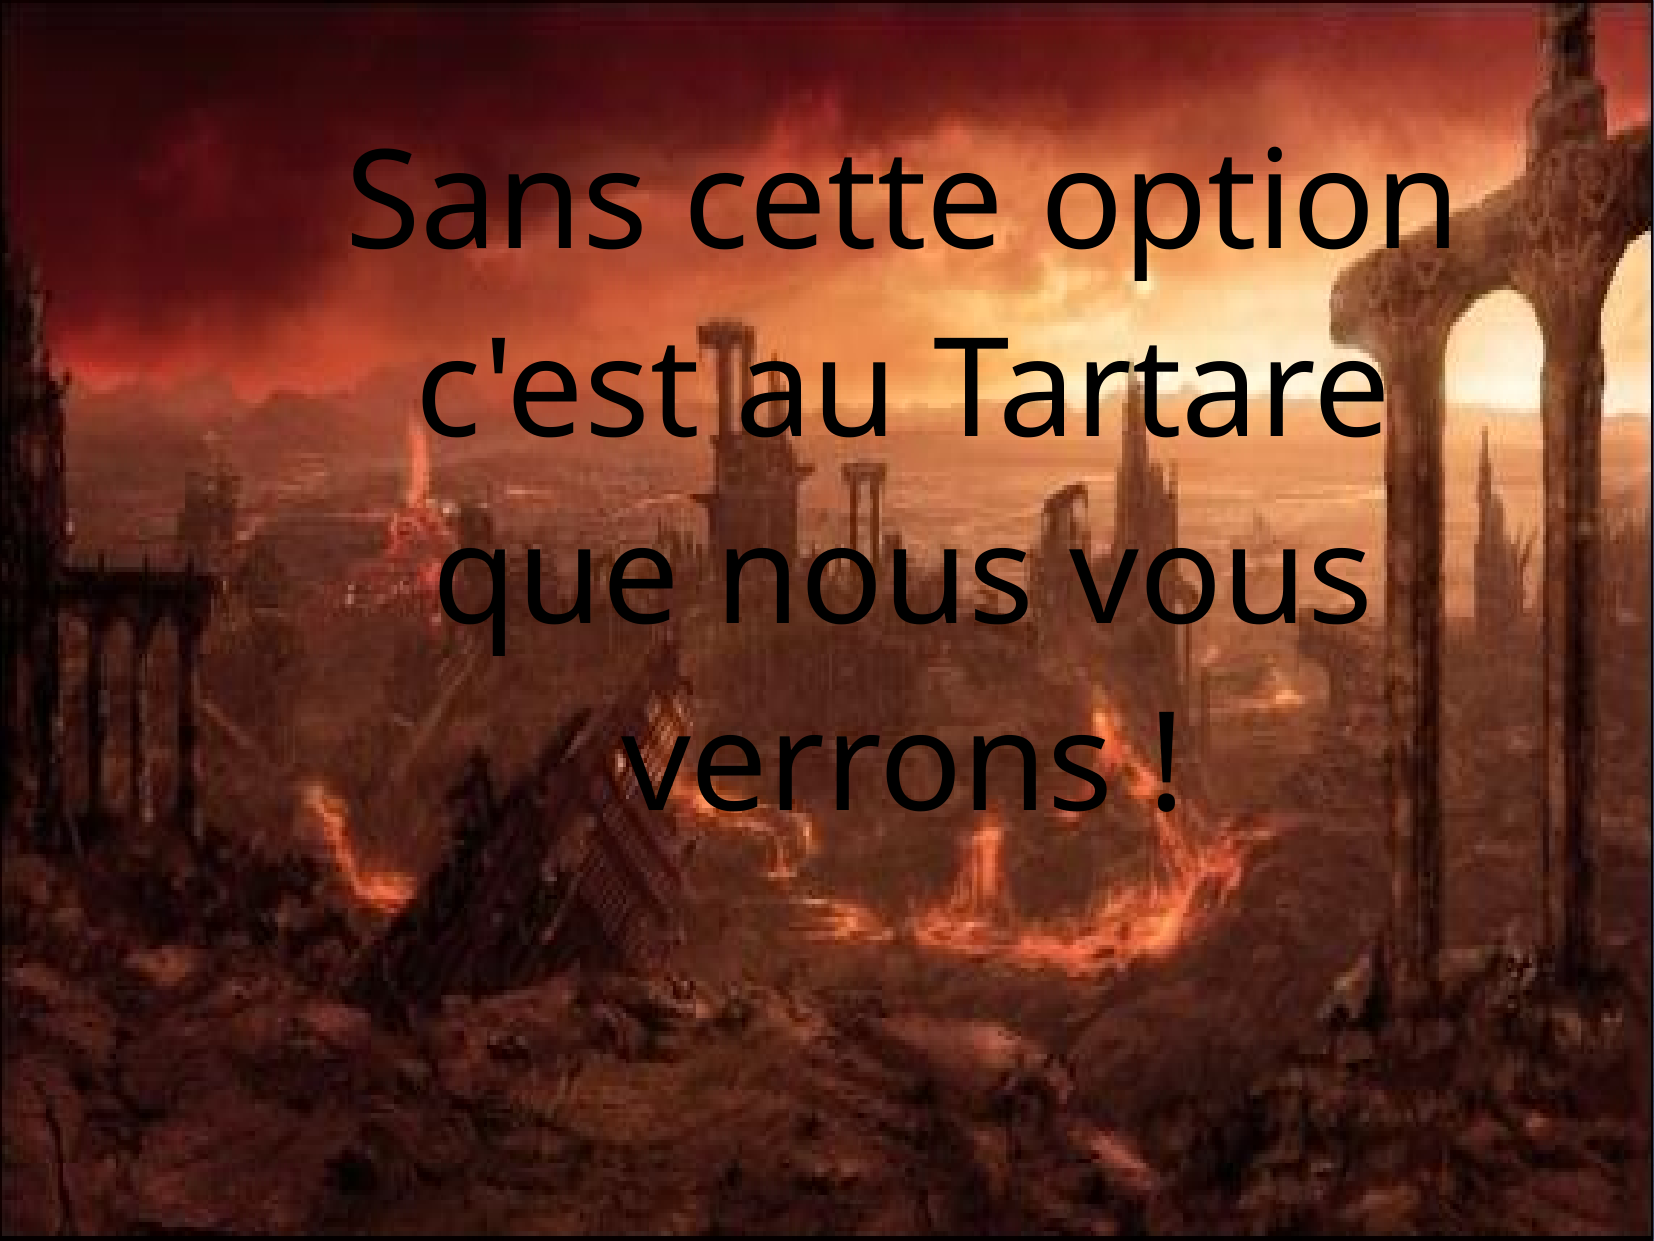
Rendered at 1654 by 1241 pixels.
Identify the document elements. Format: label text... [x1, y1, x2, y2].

picture [0, 0, 1654, 1241]
text_box Sans cette option c'est au Tartare que nous vous verrons ! [307, 94, 1501, 876]
